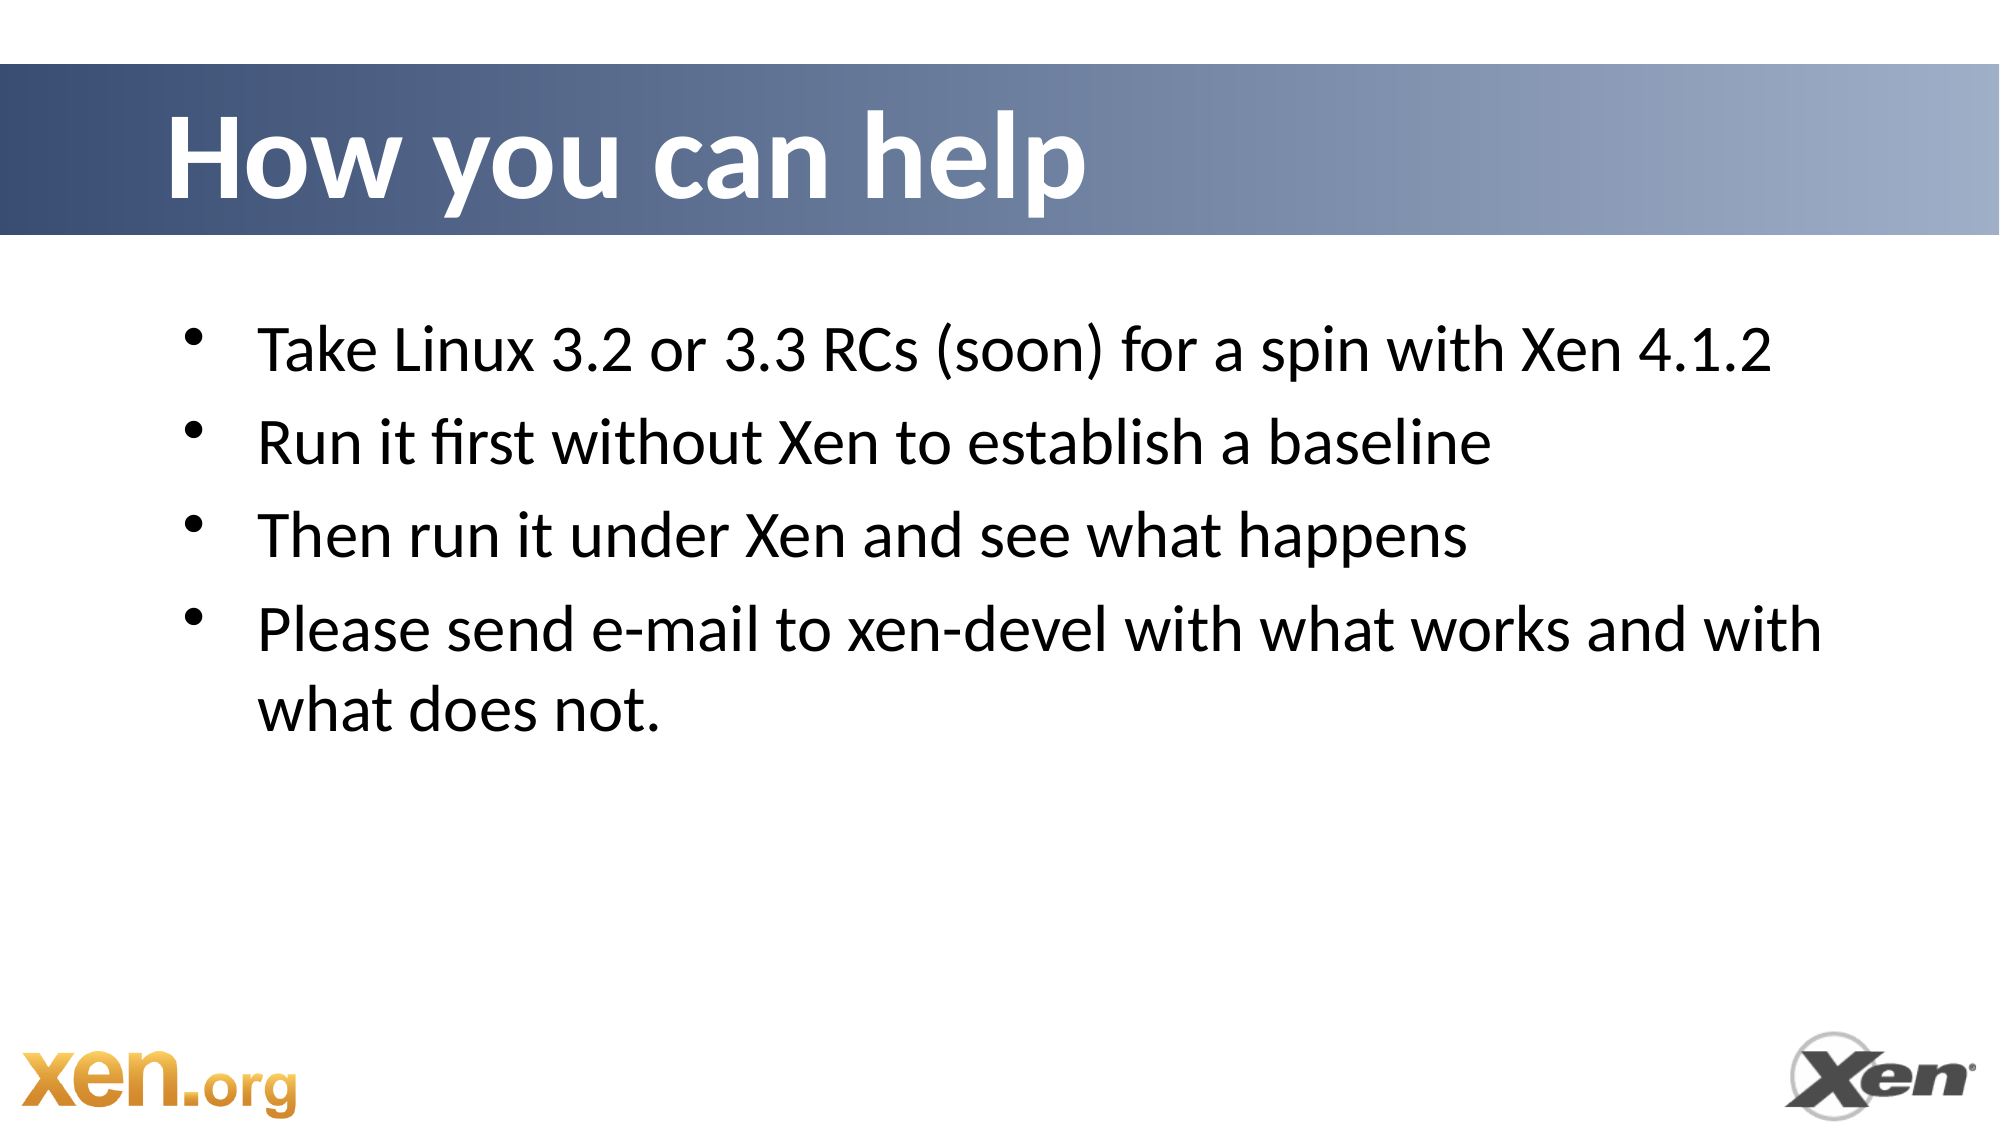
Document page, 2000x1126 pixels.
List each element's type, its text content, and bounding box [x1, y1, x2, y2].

table_cell Dom0 OS: CentOS, Debian, Fedora, NetBSD, OpenSuse, RHEL 5.x, Solaris 11, … [1779, 1030, 1989, 1126]
picture [19, 1051, 303, 1123]
list Take Linux 3.2 or 3.3 RCs (soon) for a spin with Xen 4.1.2 Run it first without Xen to establish a baseline Then run it under Xen and see what happens Please send e-mail to xen-devel with what works and with what does not. [149, 296, 1850, 973]
title How you can help [150, 54, 1850, 243]
